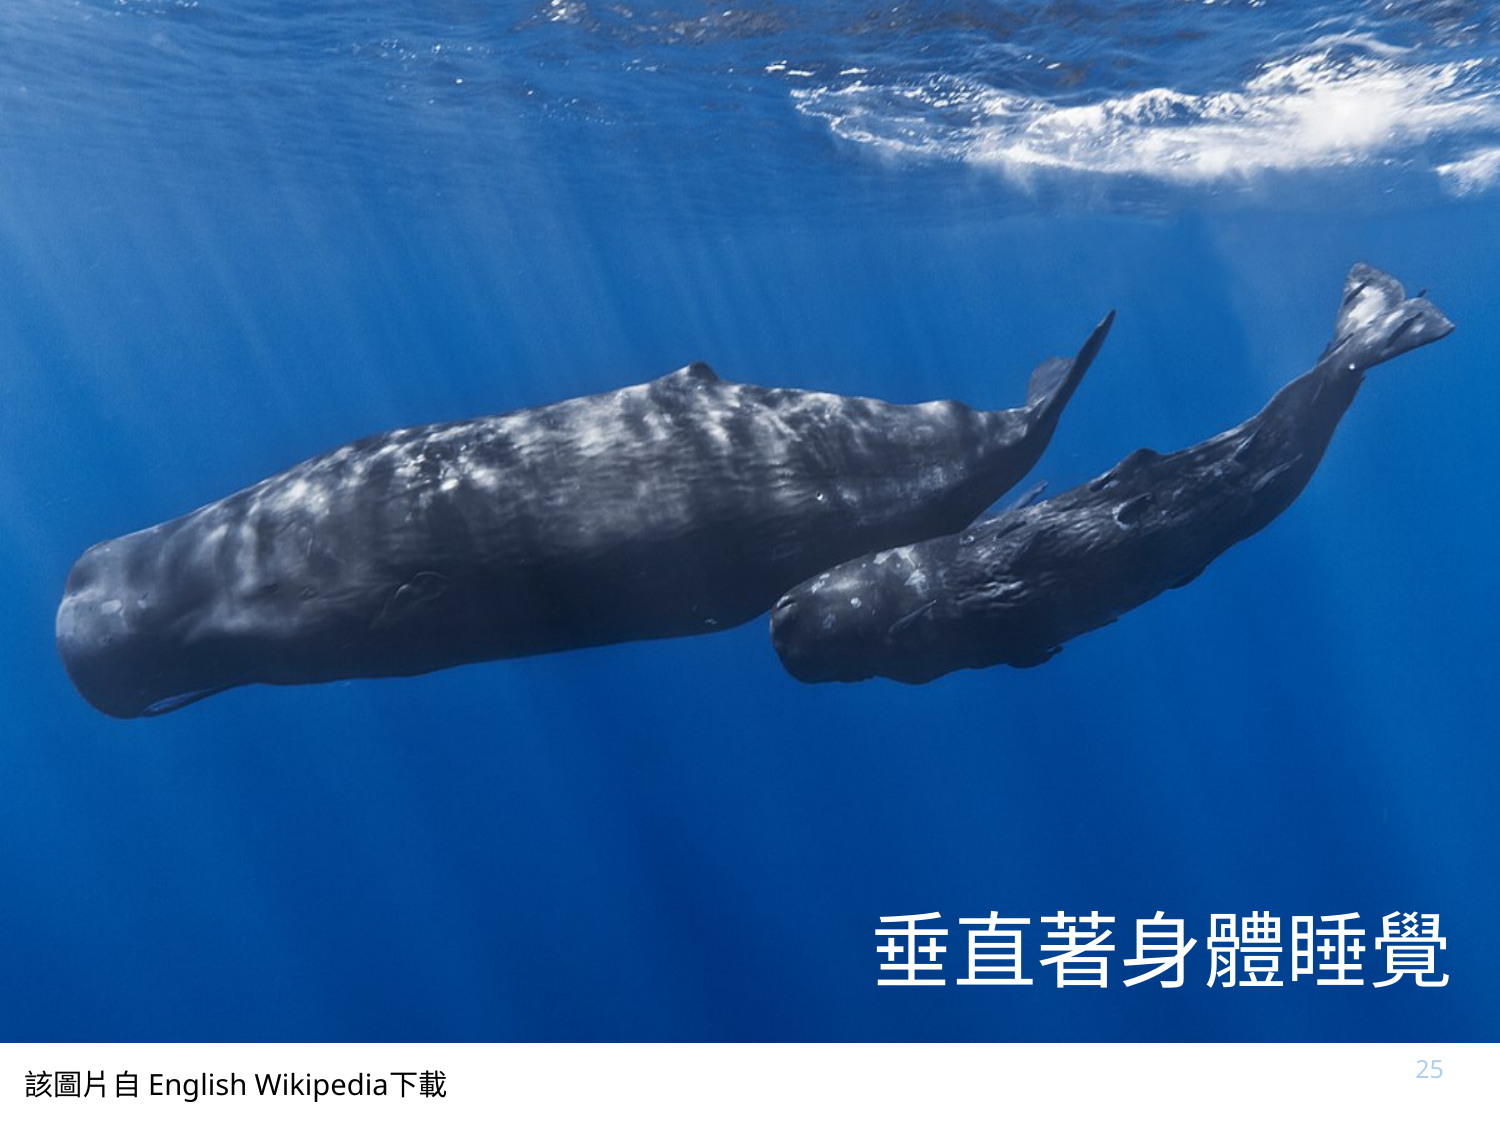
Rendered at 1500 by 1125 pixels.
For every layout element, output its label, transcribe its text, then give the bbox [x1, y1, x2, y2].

picture [0, 0, 1500, 1043]
text_box [0, 1043, 1400, 1125]
text_box 該圖片自English Wikipedia下載 [9, 1059, 463, 1114]
text_box 25 [1400, 1038, 1491, 1125]
text_box 垂直著身體睡覺 [855, 891, 1468, 1006]
text_box [1491, 1043, 1500, 1125]
